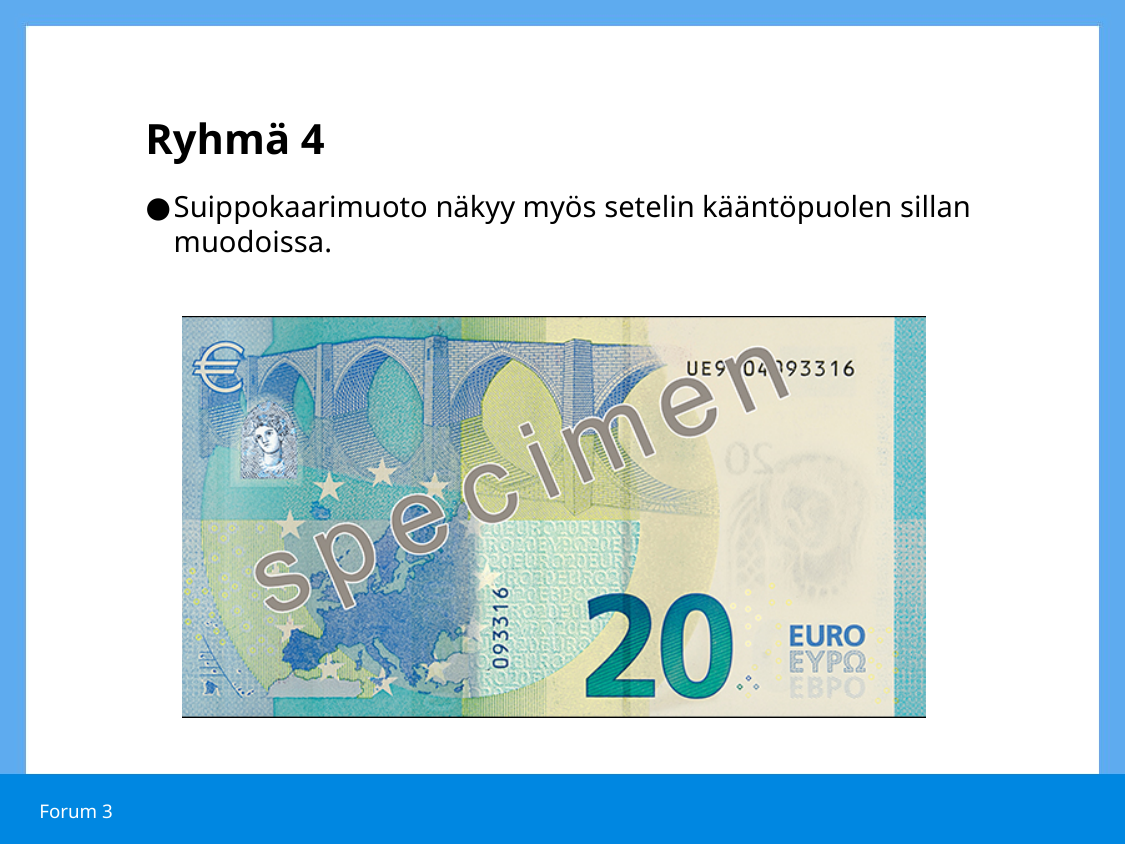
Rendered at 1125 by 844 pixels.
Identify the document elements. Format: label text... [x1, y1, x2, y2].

picture [0, 0, 1125, 844]
list Ryhmä 4 Suippokaarimuoto näkyy myös setelin kääntöpuolen sillan muodoissa. [106, 101, 1002, 270]
